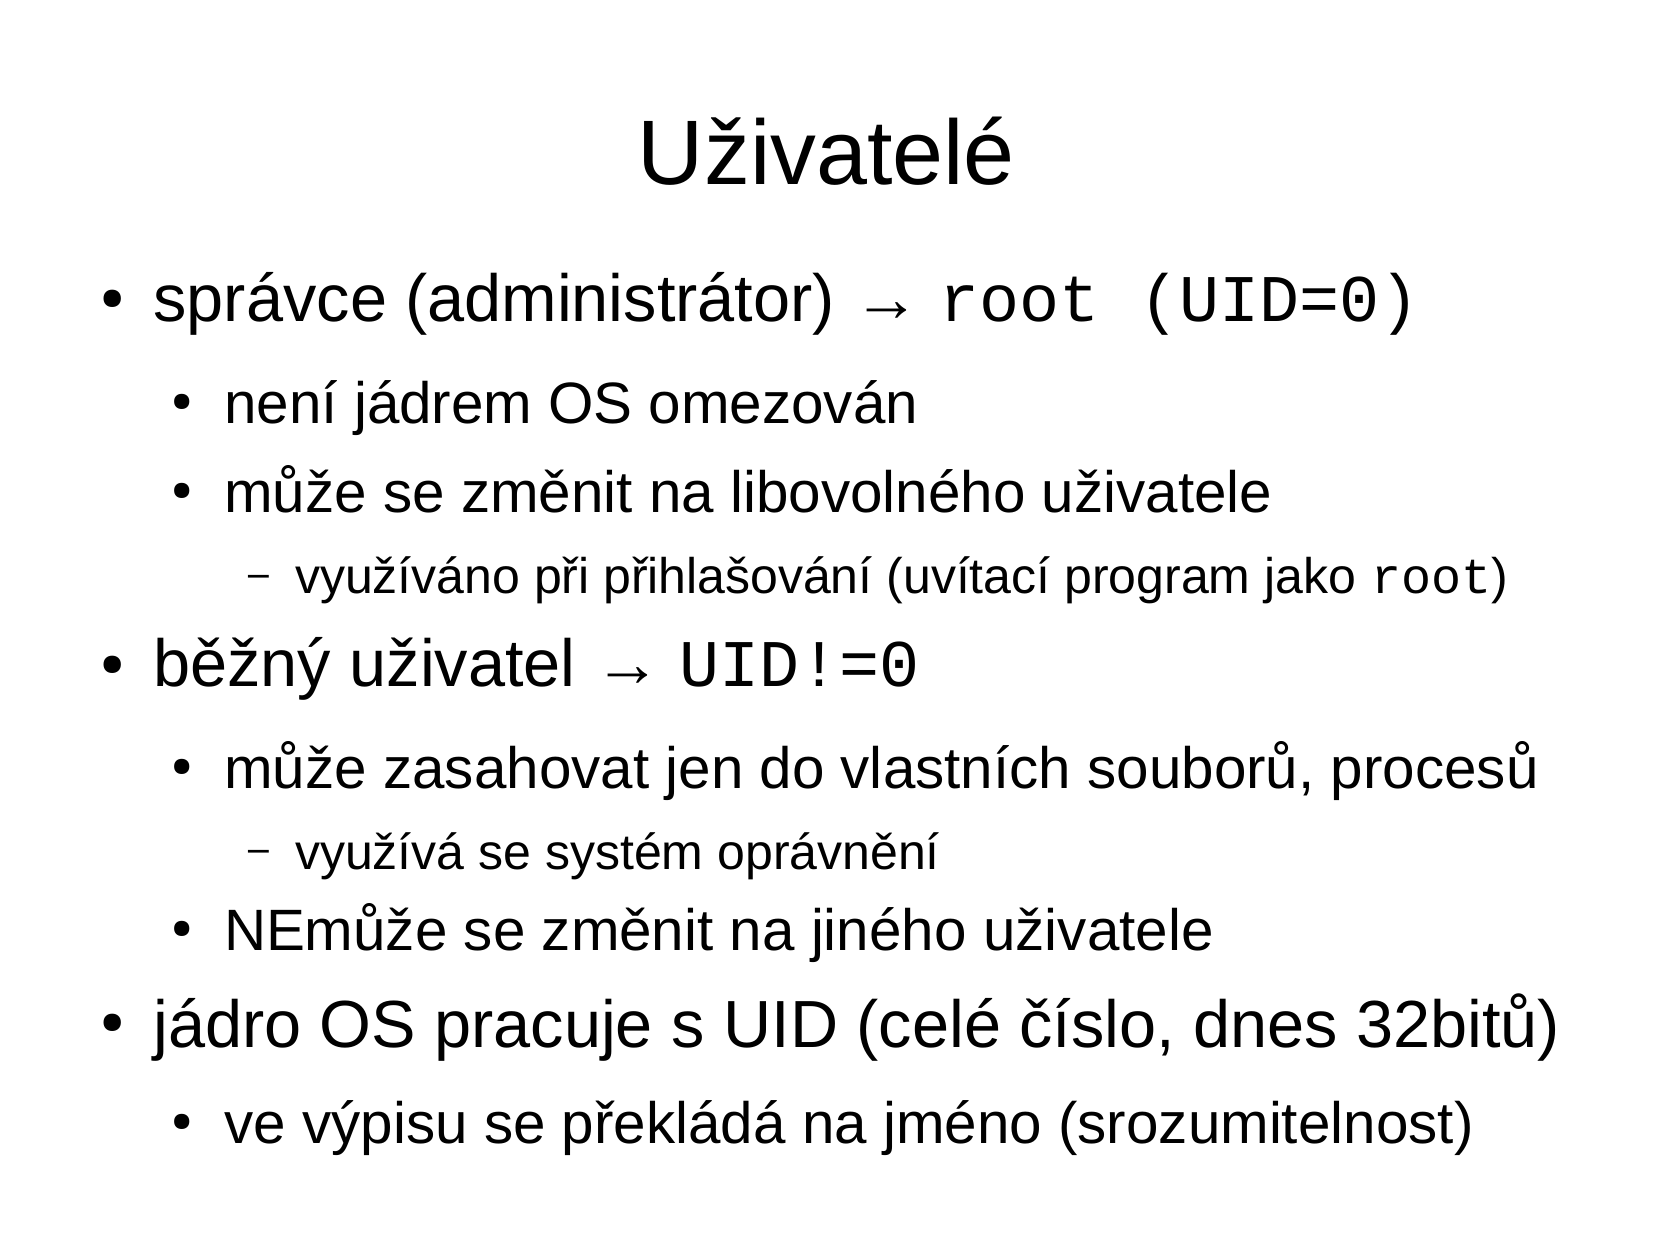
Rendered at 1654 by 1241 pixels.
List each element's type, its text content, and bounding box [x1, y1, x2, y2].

list správce (administrátor) → root (UID=0) není jádrem OS omezován může se změnit na libovolného uživatele využíváno při přihlašování (uvítací program jako root) běžný uživatel → UID!=0 může zasahovat jen do vlastních souborů, procesů využívá se systém oprávnění NEmůže se změnit na jiného uživatele jádro OS pracuje s UID (celé číslo, dnes 32bitů) ve výpisu se překládá na jméno (srozumitelnost) [82, 260, 1571, 1154]
title Uživatelé [82, 56, 1571, 250]
